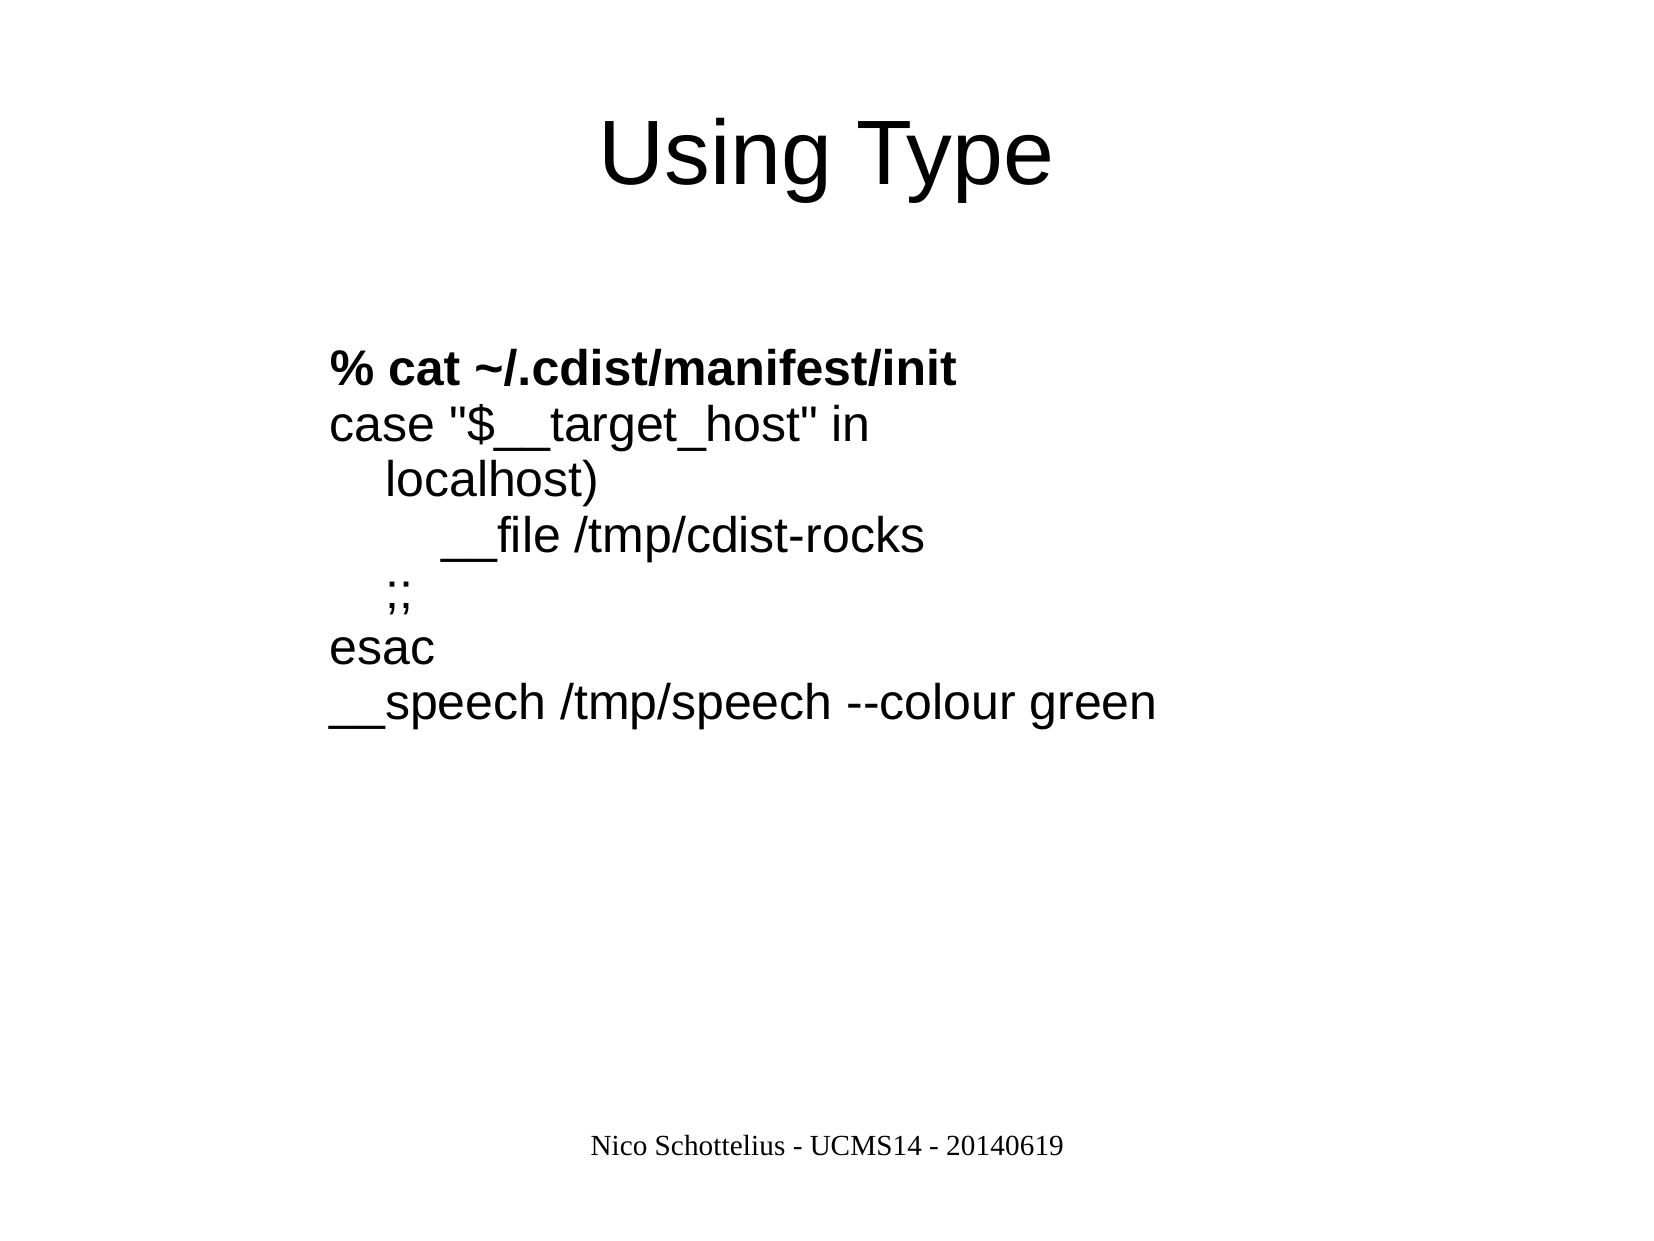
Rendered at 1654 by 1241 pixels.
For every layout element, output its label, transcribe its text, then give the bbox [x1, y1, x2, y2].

text_box % cat ~/.cdist/manifest/init case "$__target_host" in localhost) __file /tmp/cdist-rocks ;; esac __speech /tmp/speech --colour green [314, 332, 1440, 1065]
title Using Type [82, 49, 1571, 257]
